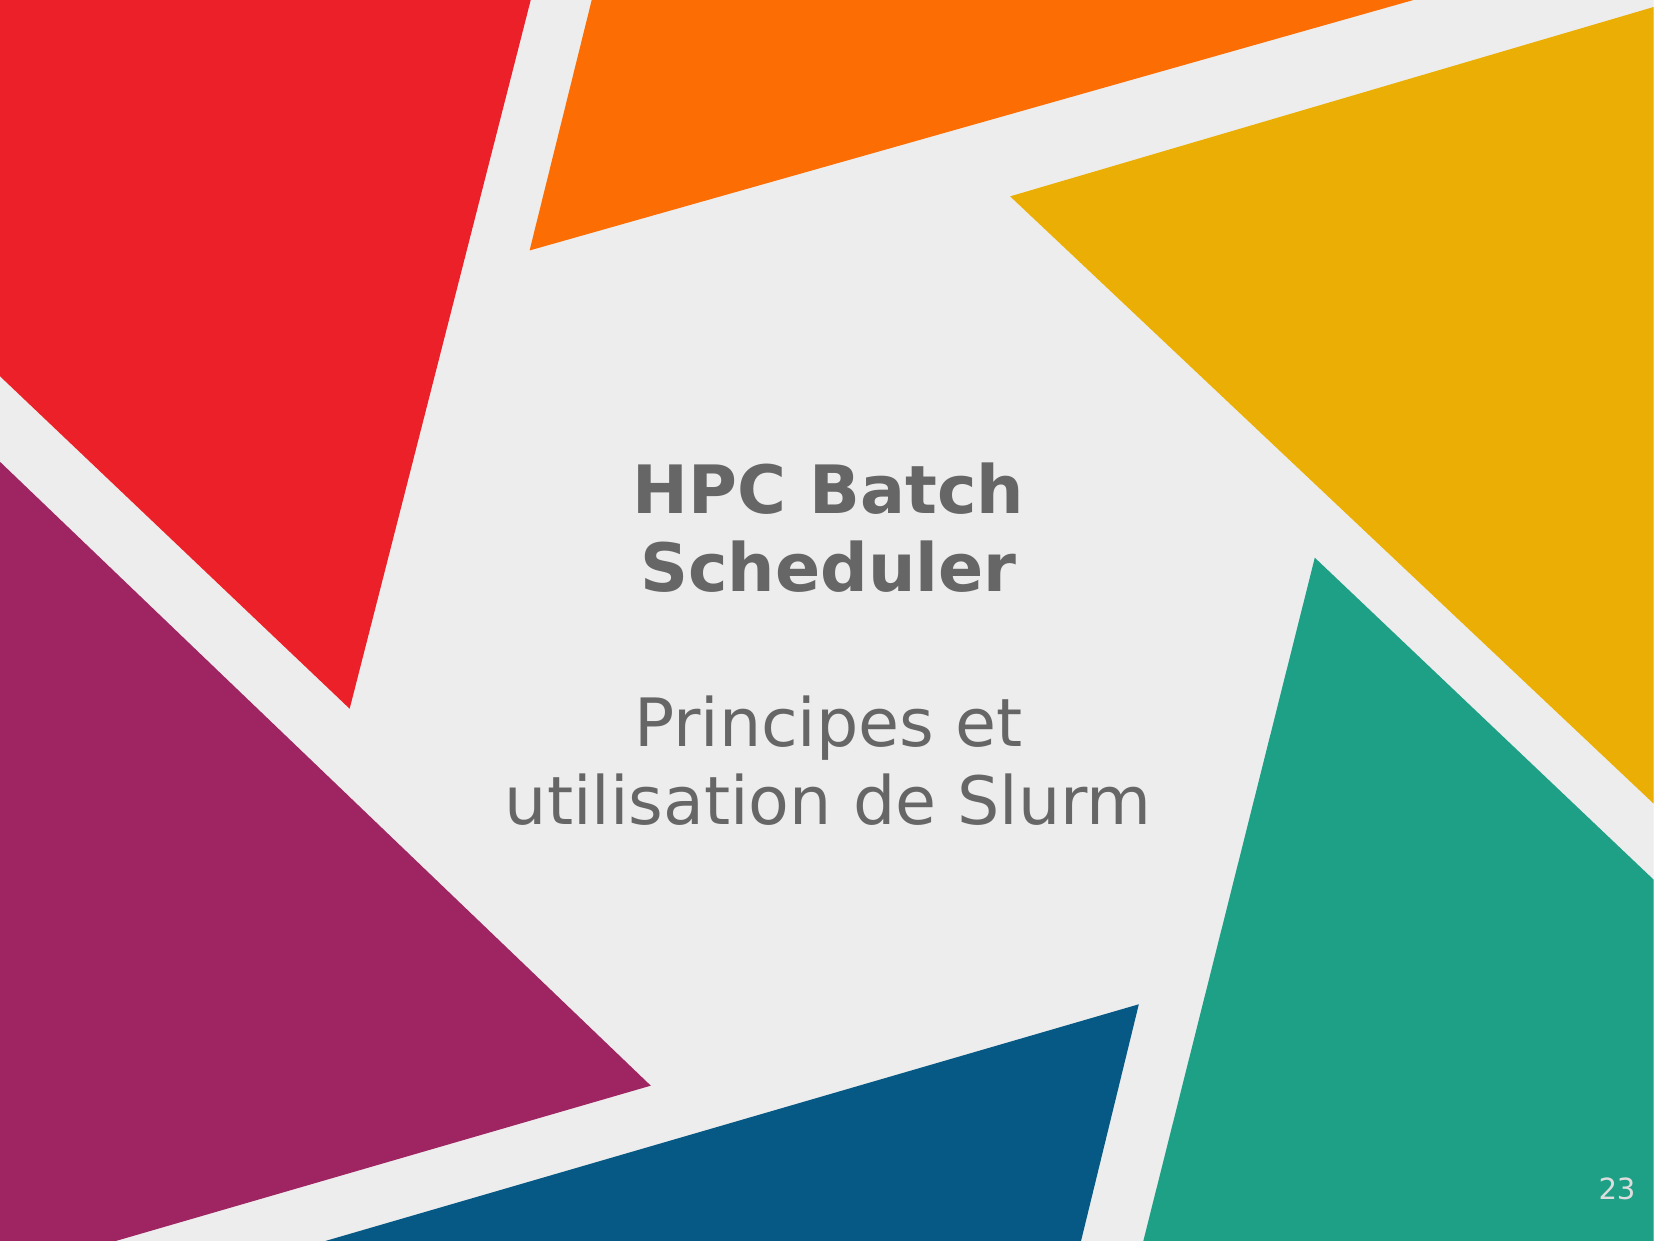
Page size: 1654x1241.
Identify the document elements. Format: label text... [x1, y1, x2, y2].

text_box HPC Batch Scheduler Principes et utilisation de Slurm [467, 406, 1191, 963]
